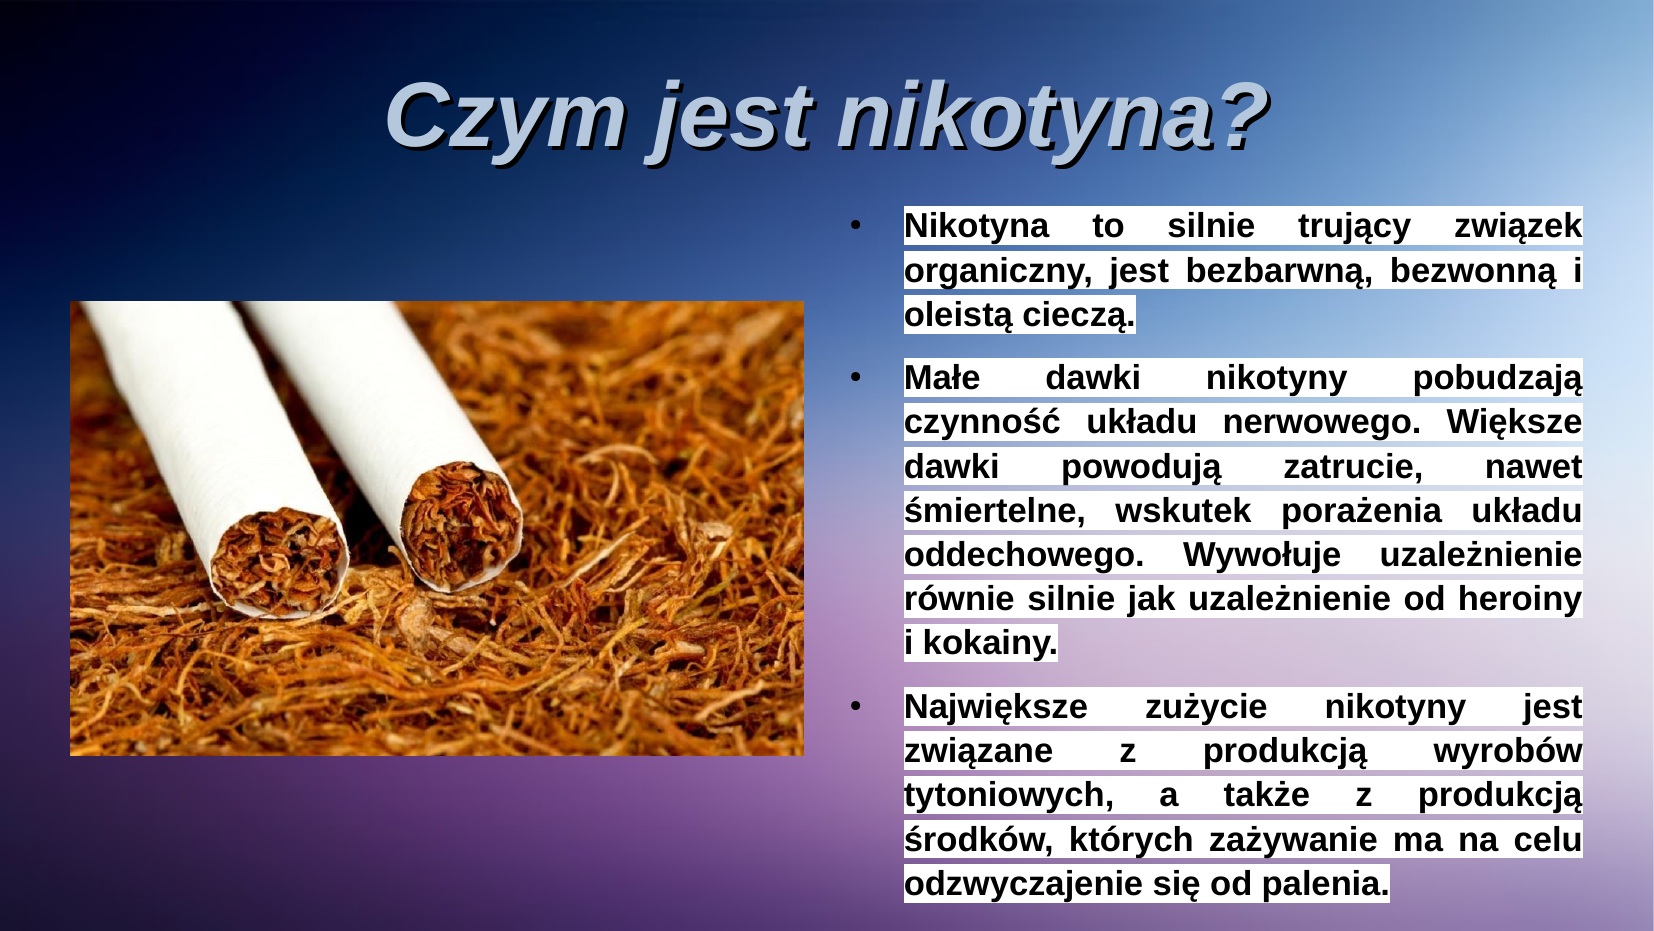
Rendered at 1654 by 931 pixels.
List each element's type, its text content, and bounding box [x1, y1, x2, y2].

title Czym jest nikotyna? [82, 37, 1571, 193]
picture [0, 0, 1654, 931]
list Nikotyna to silnie trujący związek organiczny, jest bezbarwną, bezwonną i oleistą cieczą. Małe dawki nikotyny pobudzają czynność układu nerwowego. Większe dawki powodują zatrucie, nawet śmiertelne, wskutek porażenia układu oddechowego. Wywołuje uzależnienie równie silnie jak uzależnienie od heroiny i kokainy. Największe zużycie nikotyny jest związane z produkcją wyrobów tytoniowych, a także z produkcją środków, których zażywanie ma na celu odzwyczajenie się od palenia. [838, 200, 1583, 904]
